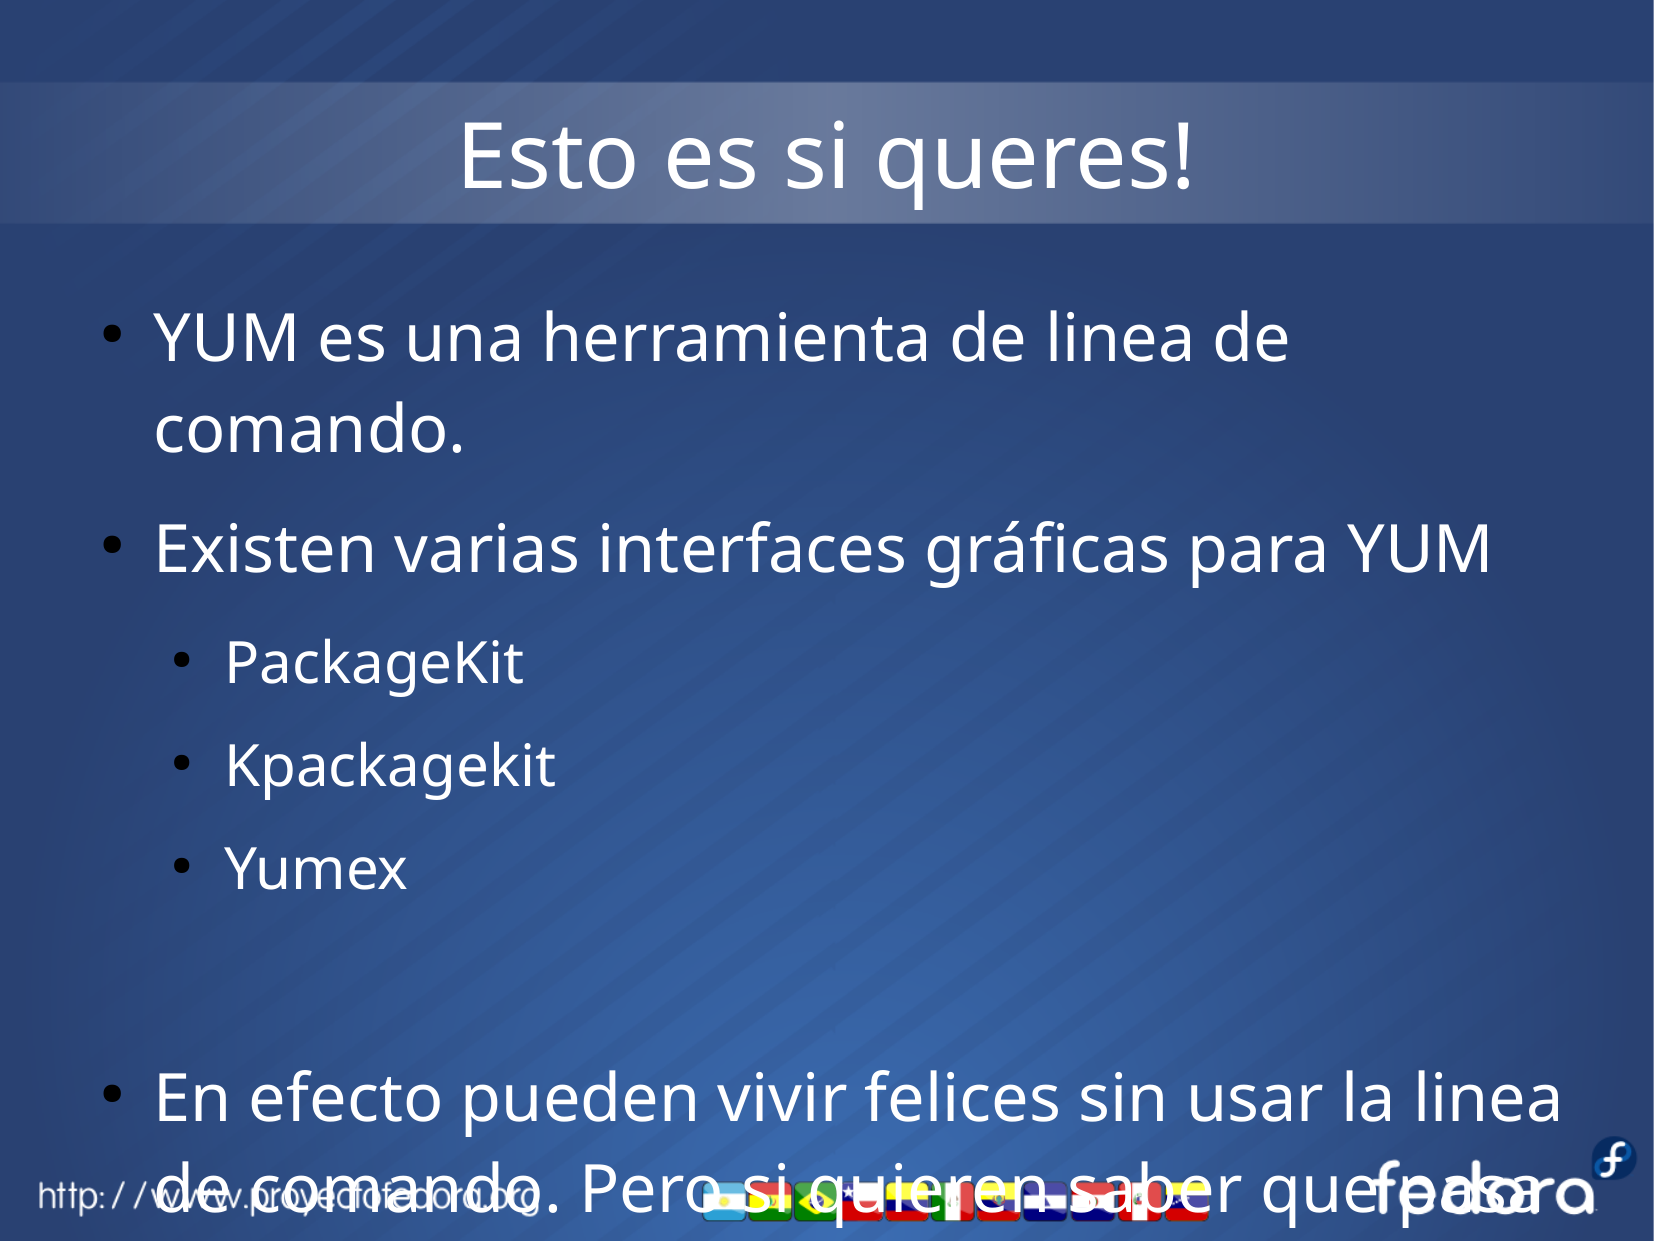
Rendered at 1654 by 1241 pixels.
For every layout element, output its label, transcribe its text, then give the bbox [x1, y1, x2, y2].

picture [0, 0, 1654, 1241]
list YUM es una herramienta de linea de comando. Existen varias interfaces gráficas para YUM PackageKit Kpackagekit Yumex En efecto pueden vivir felices sin usar la linea de comando. Pero si quieren saber que pasa debajo de la tapa ... [82, 290, 1571, 1095]
title Esto es si queres! [82, 56, 1571, 250]
